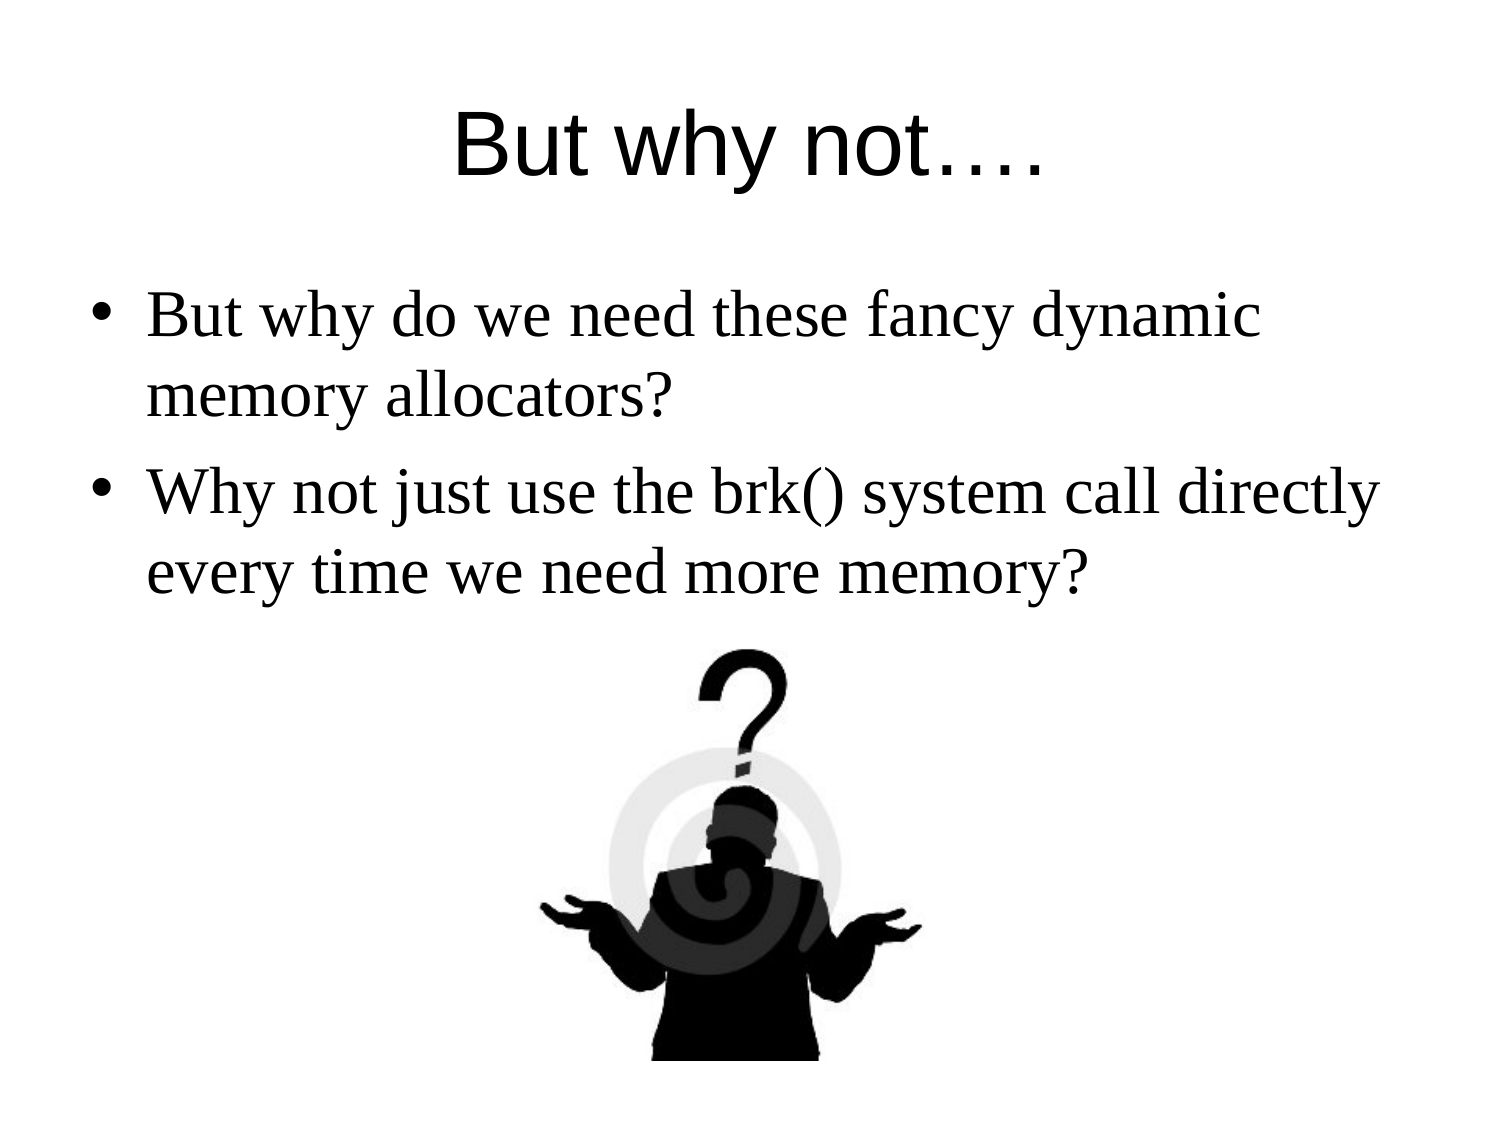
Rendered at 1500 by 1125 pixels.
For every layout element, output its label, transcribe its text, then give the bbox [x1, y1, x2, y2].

list But why do we need these fancy dynamic memory allocators? Why not just use the brk() system call directly every time we need more memory? [75, 262, 1426, 713]
picture [500, 637, 969, 1061]
title But why not…. [75, 45, 1426, 233]
